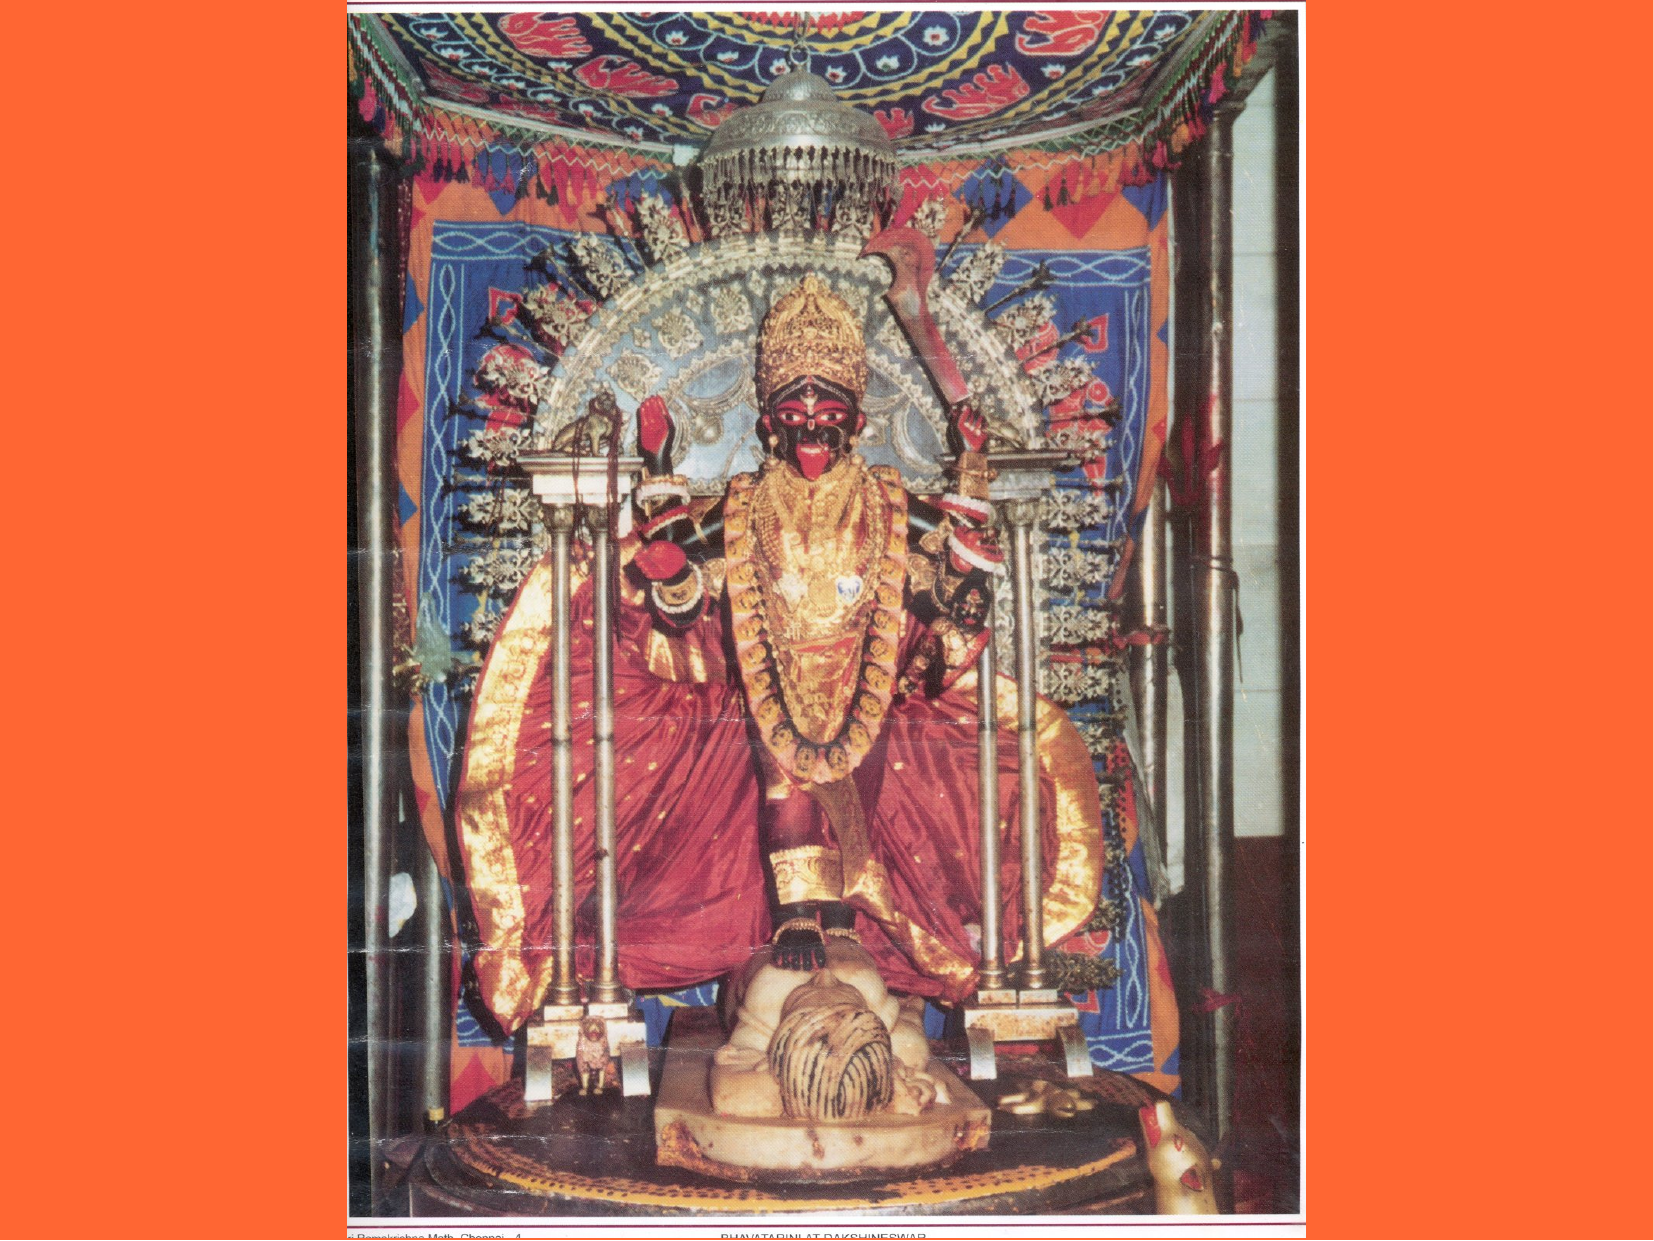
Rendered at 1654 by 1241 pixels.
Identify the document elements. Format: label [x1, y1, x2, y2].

picture [347, 0, 1306, 1238]
